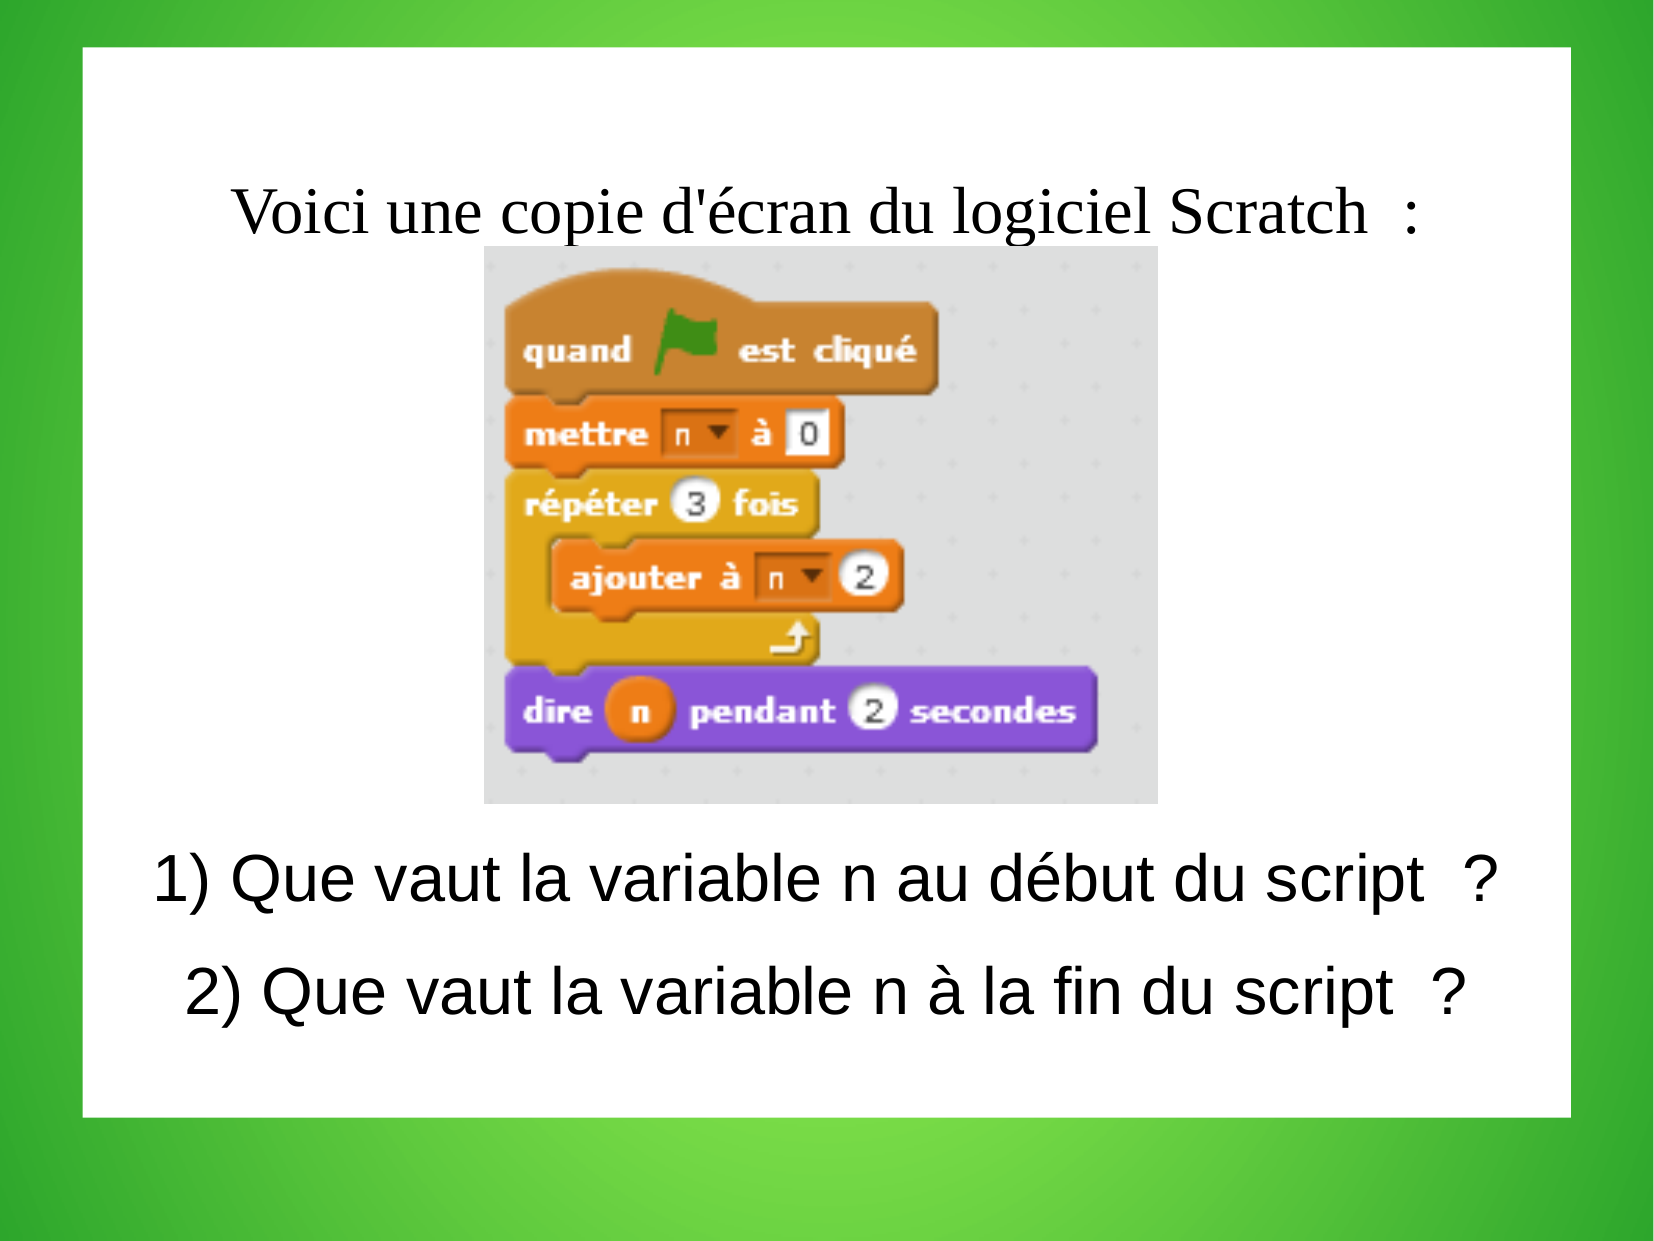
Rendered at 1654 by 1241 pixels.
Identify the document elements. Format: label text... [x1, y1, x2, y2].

subtitle Voici une copie d'écran du logiciel Scratch : 1) Que vaut la variable n au début du script ? 2) Que vaut la variable n à la fin du script ? [82, 47, 1571, 1118]
picture [0, 0, 1654, 1241]
